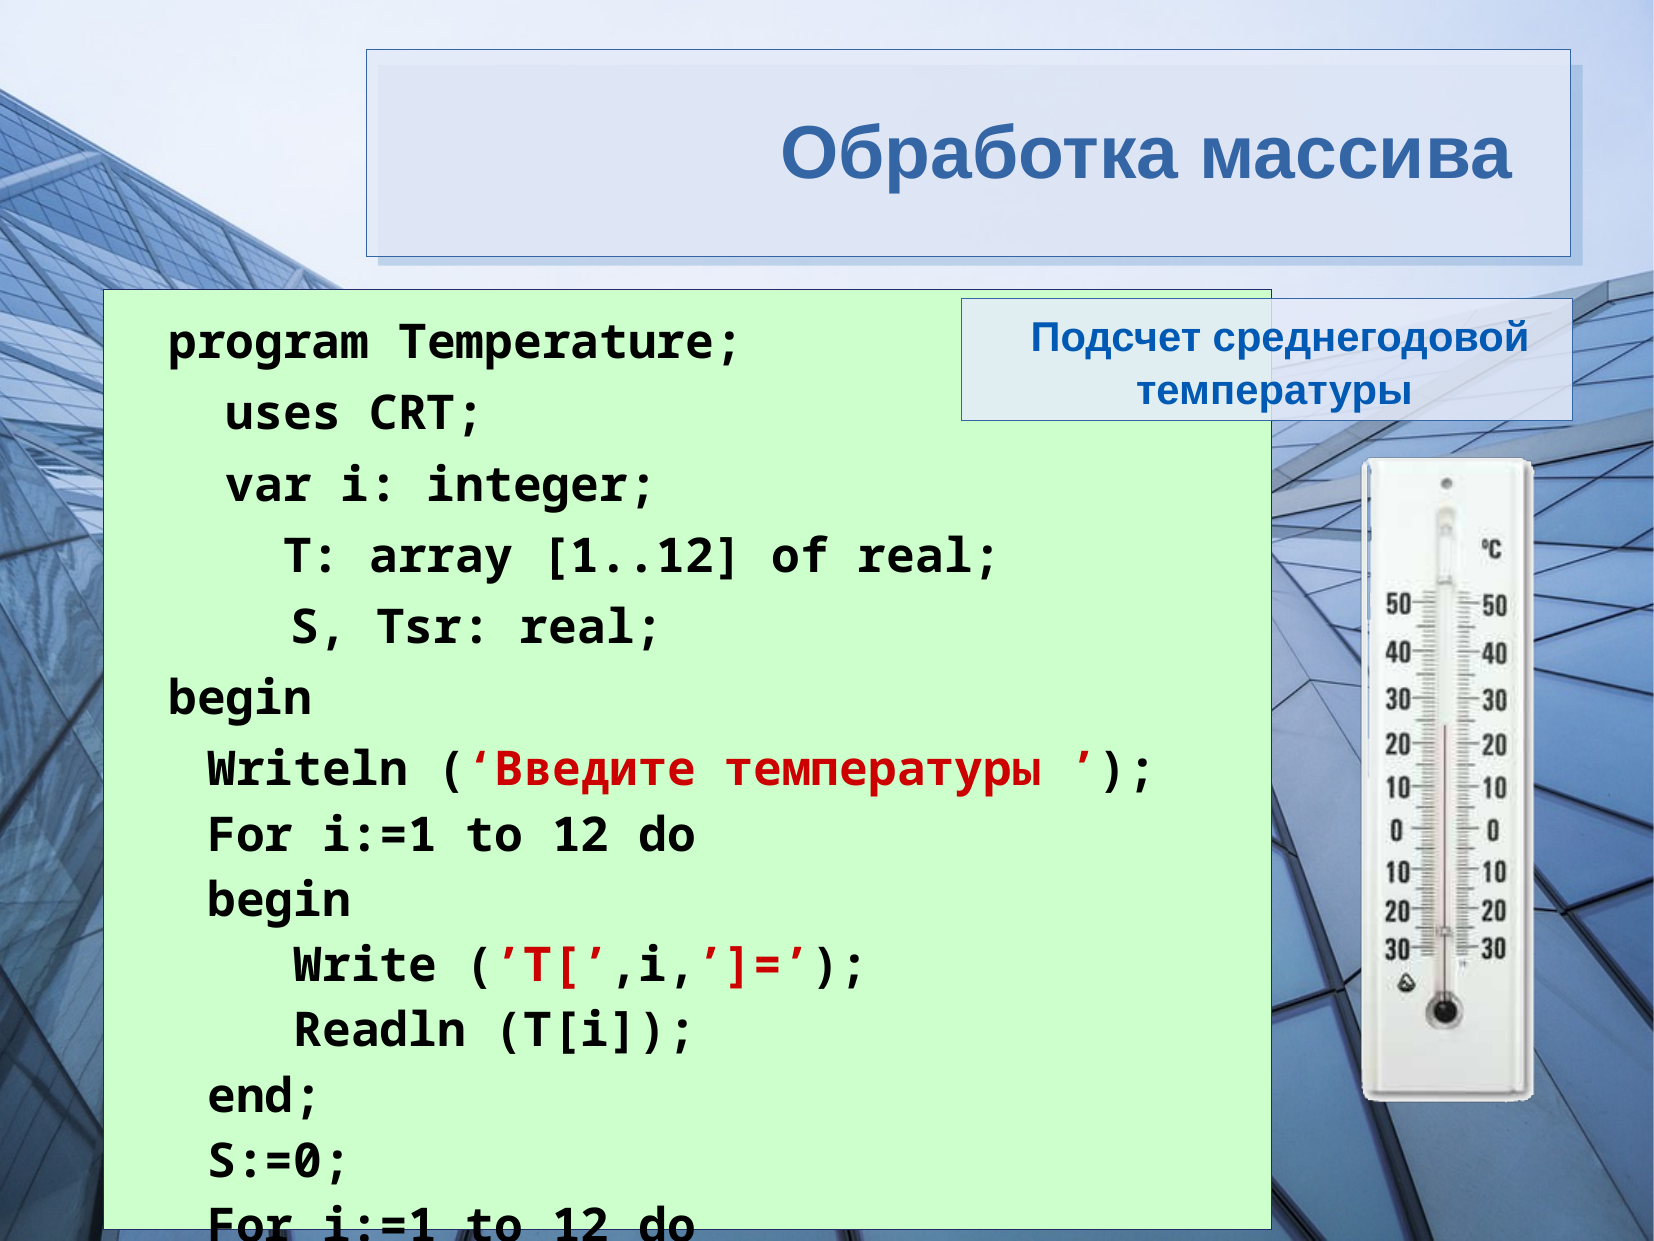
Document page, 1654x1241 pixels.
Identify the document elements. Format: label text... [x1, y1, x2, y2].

picture [427, 1230, 476, 1241]
picture [503, 1230, 514, 1237]
picture [664, 1230, 674, 1241]
picture [341, 1230, 420, 1241]
picture [218, 1230, 243, 1241]
picture [516, 1230, 564, 1241]
picture [480, 1230, 501, 1241]
picture [676, 1230, 687, 1237]
picture [258, 1230, 273, 1241]
text_box [377, 64, 1583, 266]
title Обработка массива [366, 49, 1571, 257]
text_box program Temperature; uses CRT; var i: integer; T: array [1..12] of real; S, Tsr: real; begin Writeln (‘Введите температуры ’); For i:=1 to 12 do begin Write (’T[’,i,’]=’); Readln (T[i]); end; S:=0; For i:=1 to 12 do S:= S + T[i]; Tsr:= S/12; Writeln (’Среднегодовая t = ‘, Tsr); end. [103, 289, 1272, 1230]
picture [647, 1230, 658, 1237]
picture [571, 1230, 589, 1241]
picture [280, 1230, 334, 1241]
picture [245, 1230, 256, 1237]
picture [0, 0, 1654, 1241]
picture [592, 1230, 644, 1241]
text_box Подсчет среднегодовой температуры [961, 298, 1573, 421]
